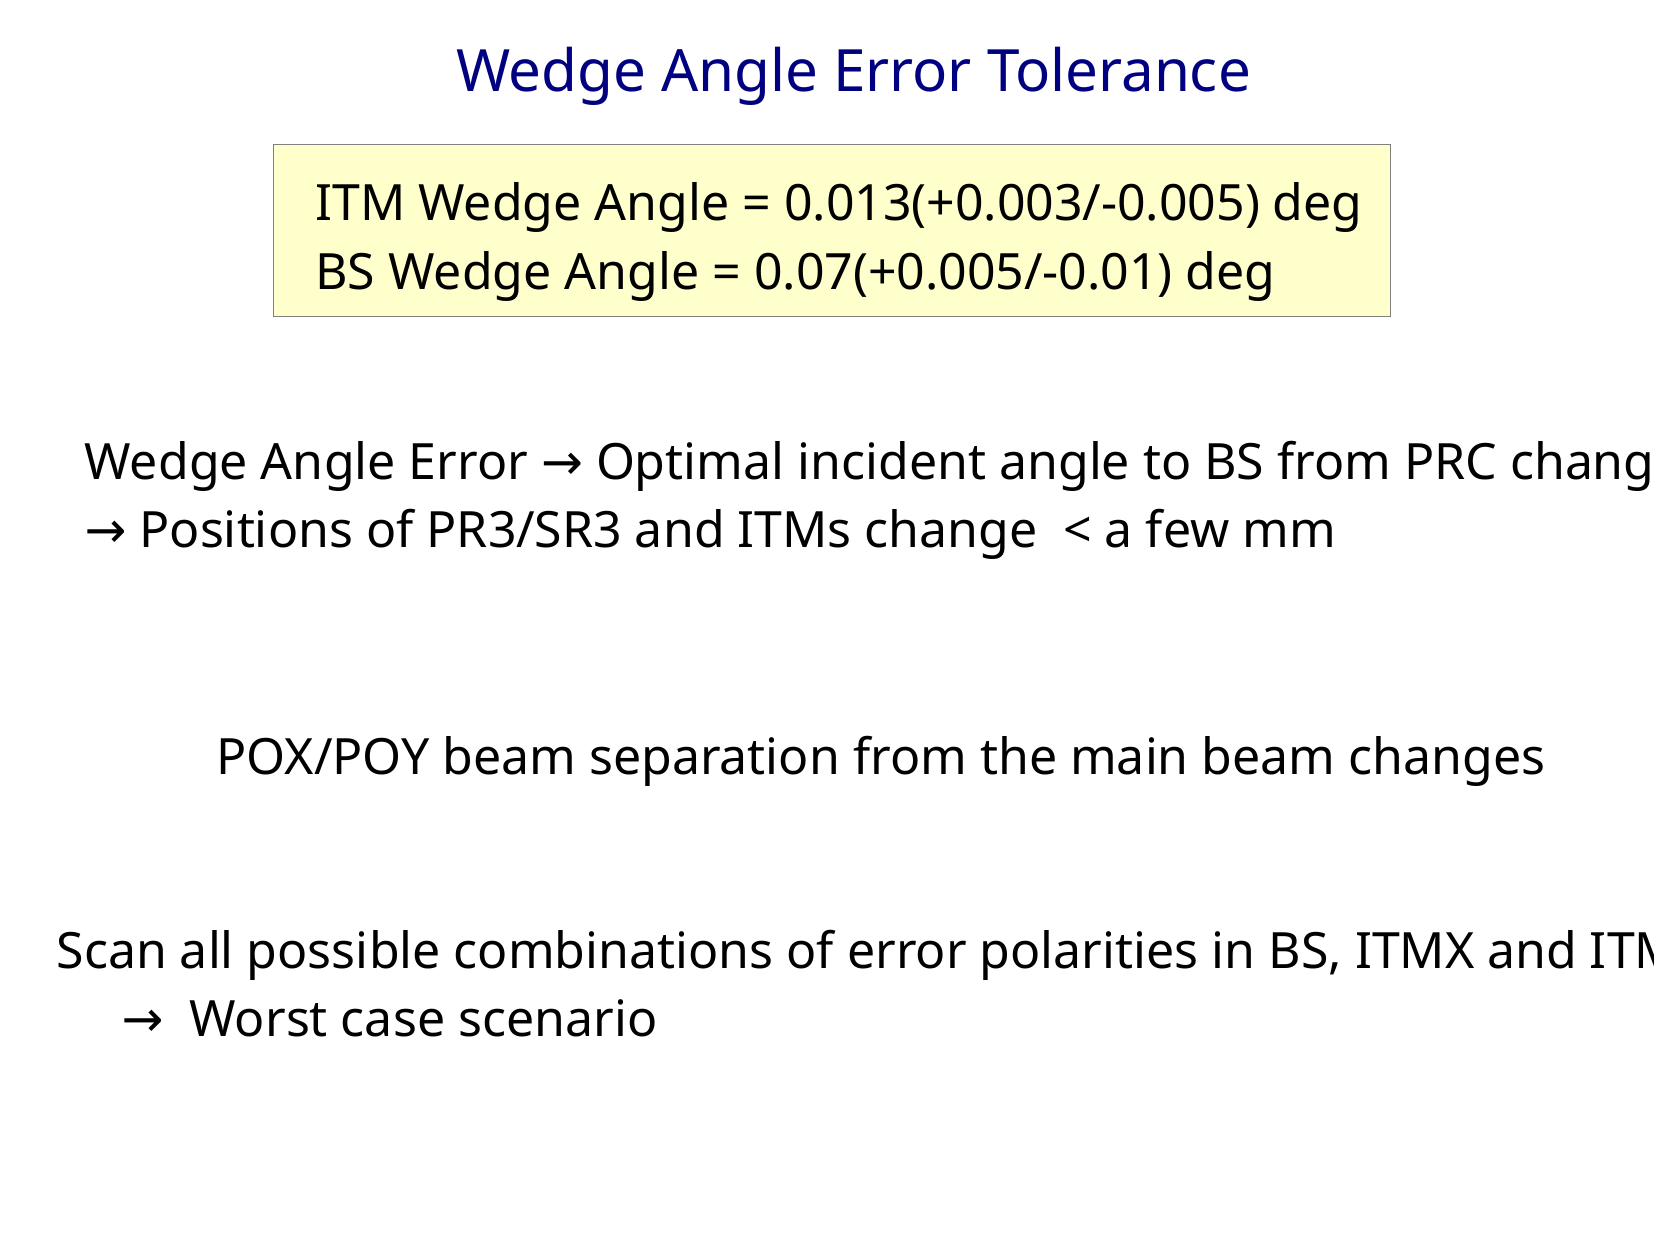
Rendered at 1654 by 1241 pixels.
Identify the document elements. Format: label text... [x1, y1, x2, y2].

text_box Wedge Angle Error → Optimal incident angle to BS from PRC changes → Positions of PR3/SR3 and ITMs change < a few mm [69, 418, 1620, 554]
text_box ITM Wedge Angle = 0.013(+0.003/-0.005) deg BS Wedge Angle = 0.07(+0.005/-0.01) deg [300, 159, 1379, 296]
text_box Wedge Angle Error Tolerance [441, 21, 1214, 107]
text_box Scan all possible combinations of error polarities in BS, ITMX and ITMY → Worst case scenario [41, 907, 1637, 1044]
text_box [273, 144, 1391, 317]
text_box POX/POY beam separation from the main beam changes [201, 713, 1465, 790]
